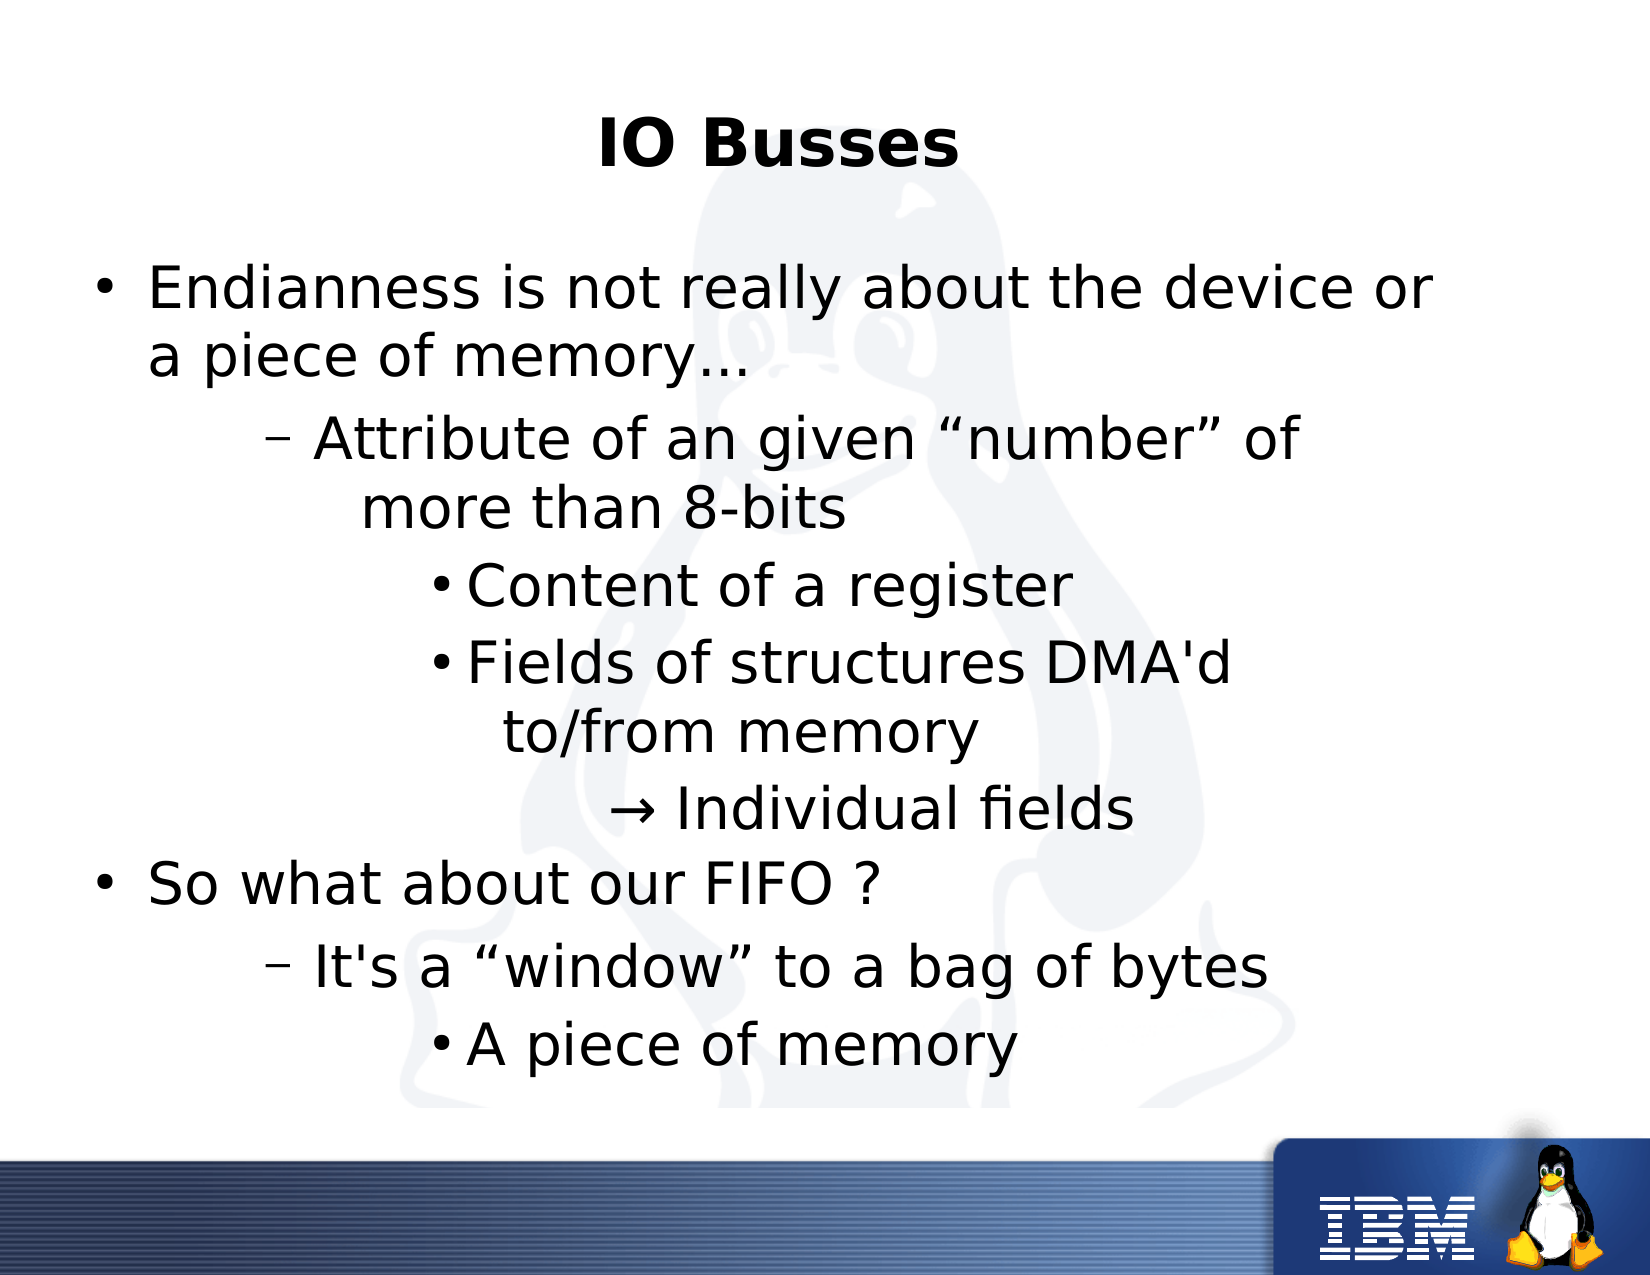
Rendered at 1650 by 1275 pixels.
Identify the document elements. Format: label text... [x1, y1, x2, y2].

title IO Busses [76, 76, 1457, 211]
list Endianness is not really about the device or a piece of memory... Attribute of an given “number” of more than 8-bits Content of a register Fields of structures DMA'd to/from memory → Individual fields So what about our FIFO ? It's a “window” to a bag of bytes A piece of memory [76, 253, 1457, 1147]
